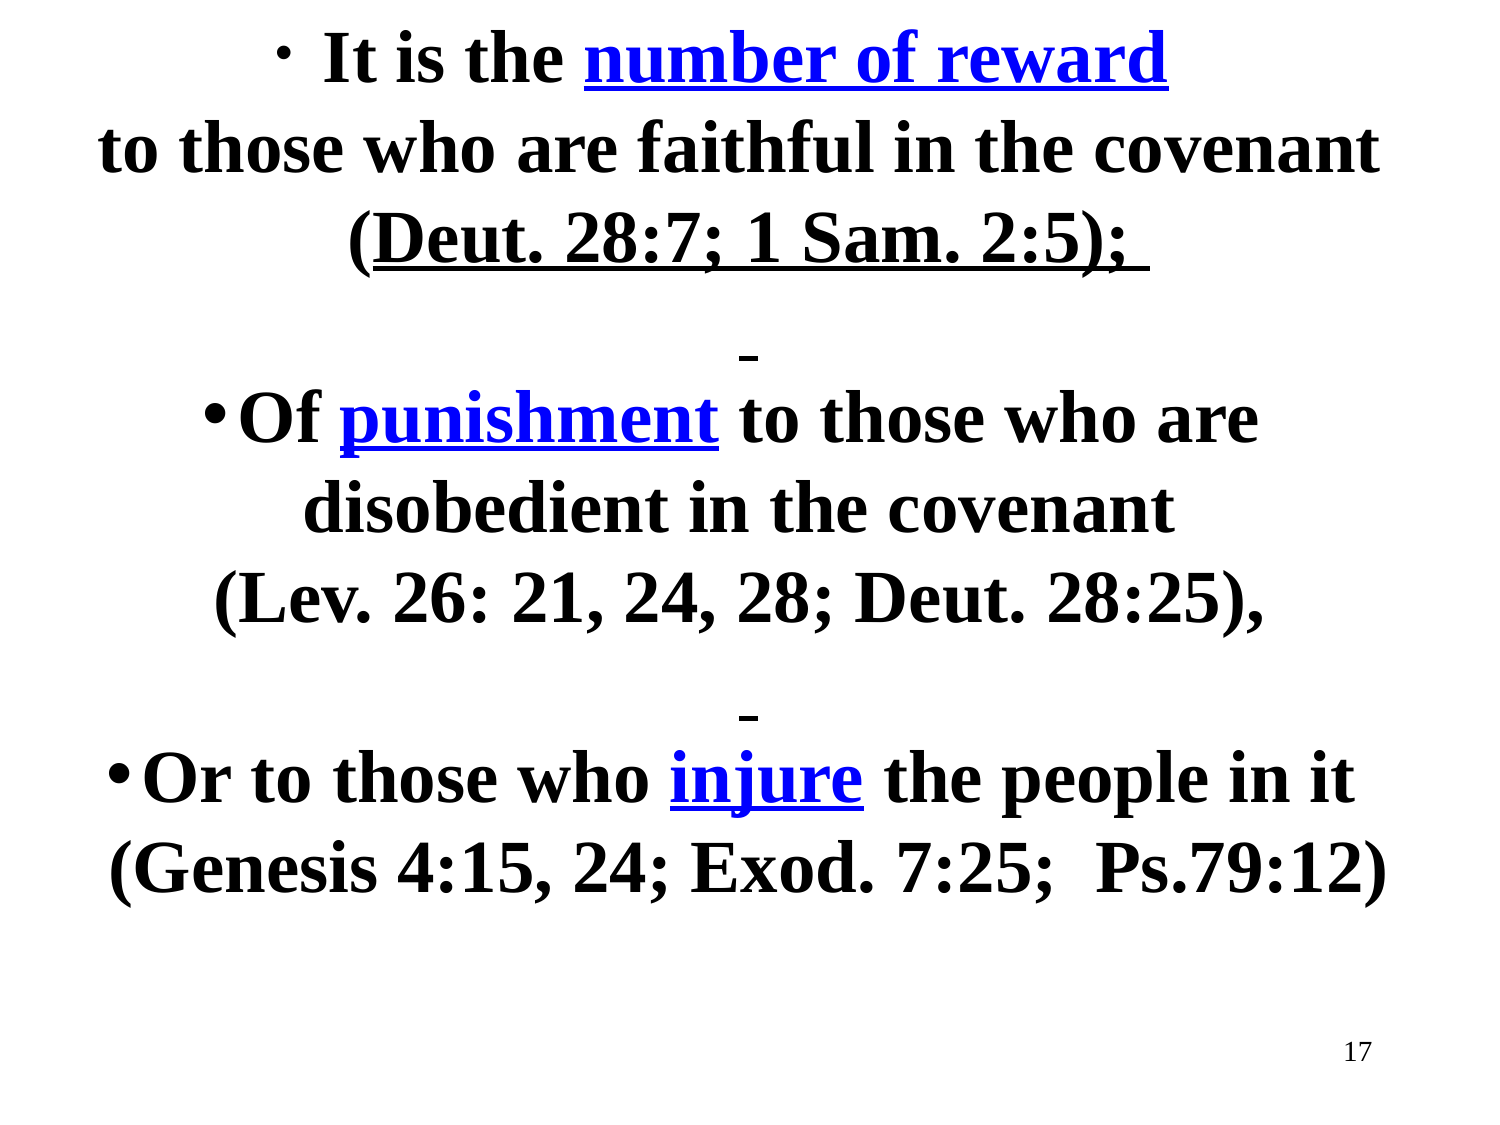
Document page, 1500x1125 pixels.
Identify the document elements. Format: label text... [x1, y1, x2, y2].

text_box <number> [1074, 1025, 1388, 1100]
text_box It is the number of reward to those who are faithful in the covenant (Deut. 28:7; 1 Sam. 2:5); Of punishment to those who are disobedient in the covenant (Lev. 26: 21, 24, 28; Deut. 28:25), Or to those who injure the people in it (Genesis 4:15, 24; Exod. 7:25; Ps.79:12) [0, 0, 1463, 915]
